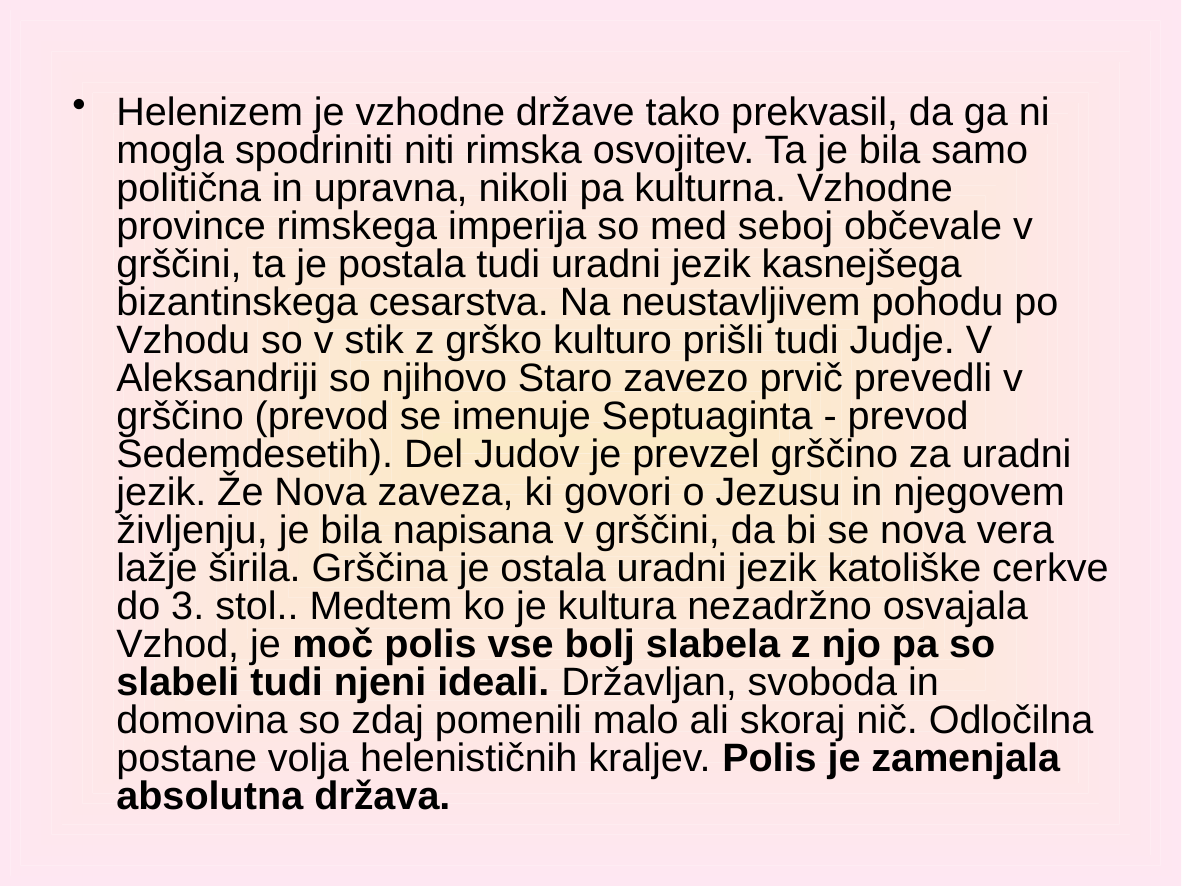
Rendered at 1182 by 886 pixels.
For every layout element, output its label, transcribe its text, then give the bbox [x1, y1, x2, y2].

list Helenizem je vzhodne države tako prekvasil, da ga ni mogla spodriniti niti rimska osvojitev. Ta je bila samo politična in upravna, nikoli pa kulturna. Vzhodne province rimskega imperija so med se­boj občevale v grščini, ta je postala tudi uradni jezik kasnejšega bizantinskega cesarstva. Na neustavljivem pohodu po Vzhodu so v stik z grško kulturo prišli tudi Judje. V Aleksandriji so njihovo Staro zavezo prvič prevedli v grščino (prevod se imenuje Septuaginta - prevod Sedemdesetih). Del Judov je prevzel grščino za uradni jezik. Že Nova zaveza, ki govori o Jezusu in njegovem življenju, je bila napisana v grščini, da bi se nova vera lažje širila. Grščina je ostala uradni jezik katoliške cerkve do 3. stol.. Medtem ko je kultura nezadržno osvajala Vzhod, je moč polis vse bolj slabela z njo pa so slabeli tudi njeni ideali. Državljan, svoboda in domovina so zdaj pomenili malo ali skoraj nič. Odločilna postane volja helenističnih kraljev. Polis je zamenjala absolutna država. [60, 89, 1124, 816]
